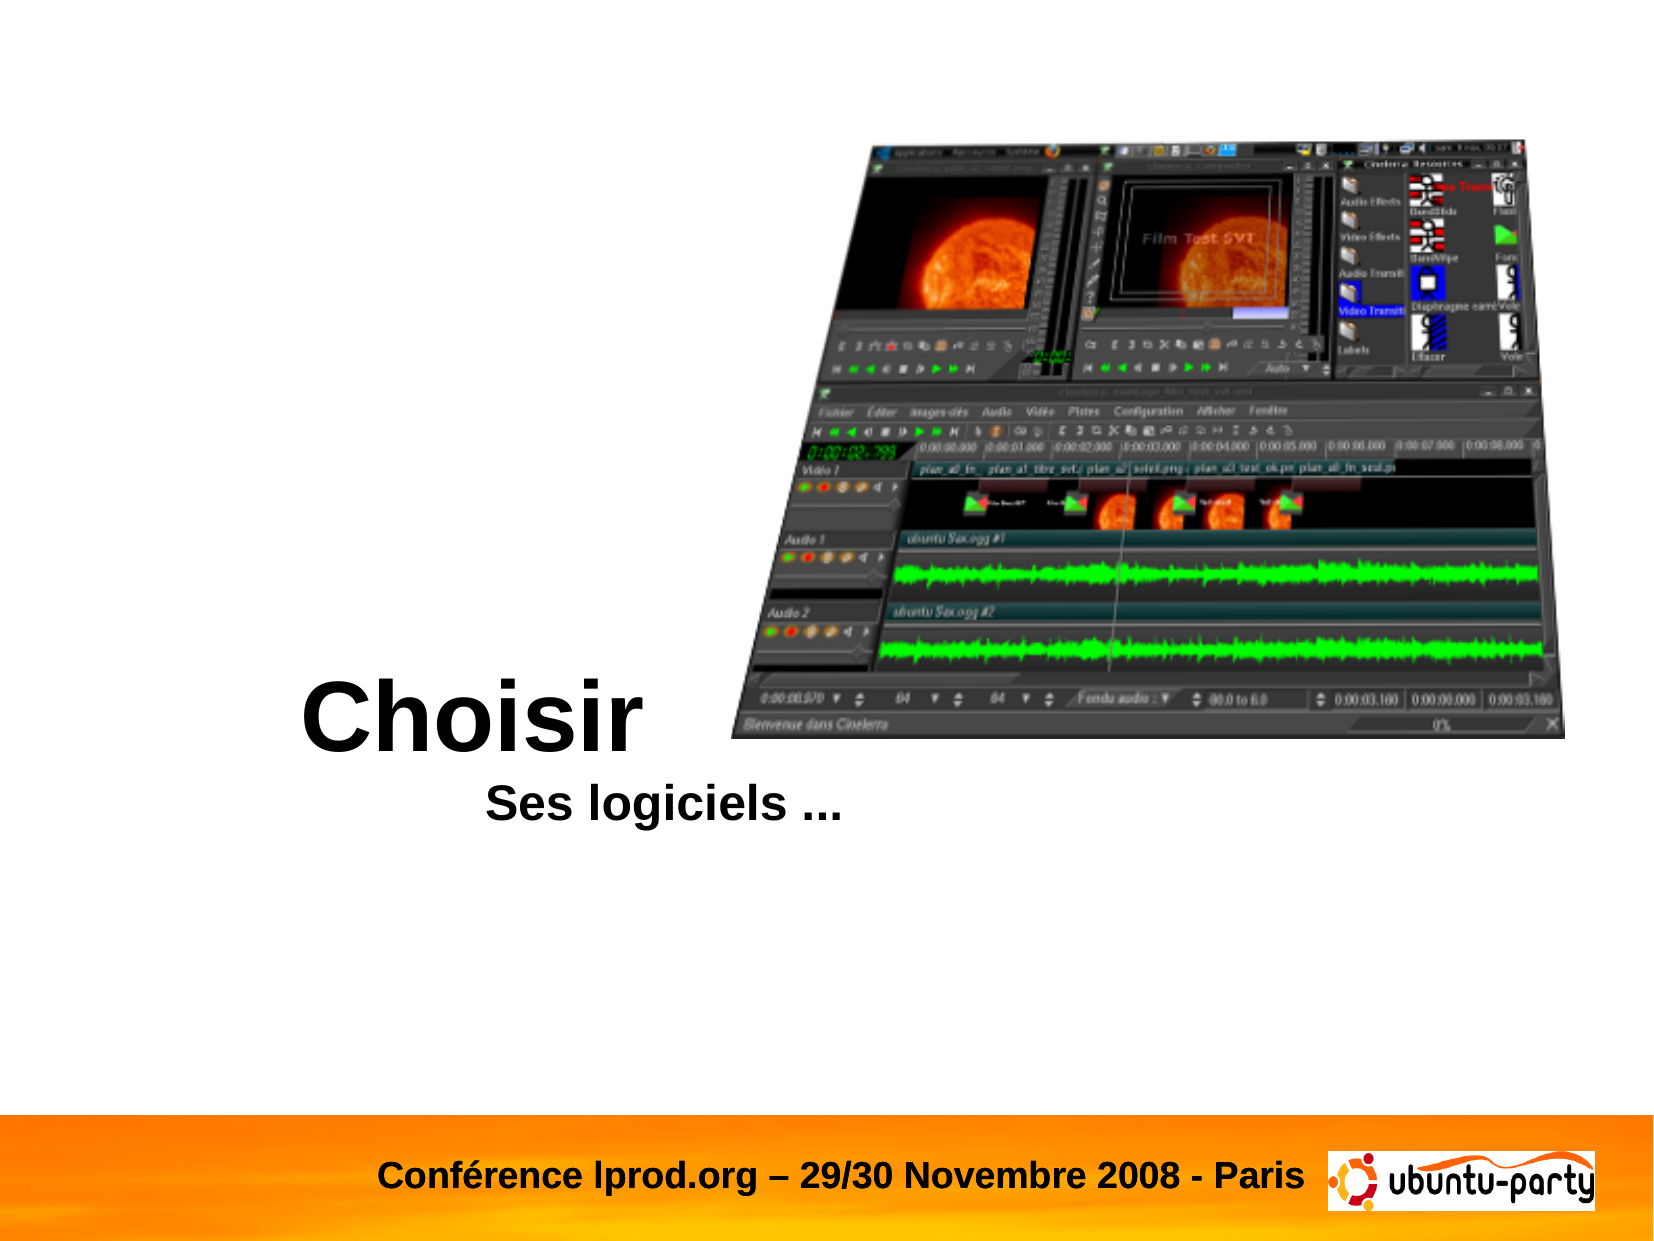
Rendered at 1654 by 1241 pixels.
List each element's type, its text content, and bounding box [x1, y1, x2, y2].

text_box Ses logiciels ... [118, 767, 1211, 848]
text_box Choisir [59, 653, 886, 798]
picture [0, 1115, 1654, 1241]
picture [731, 113, 1565, 739]
text_box Conférence lprod.org – 29/30 Novembre 2008 - Paris [295, 1147, 1388, 1211]
